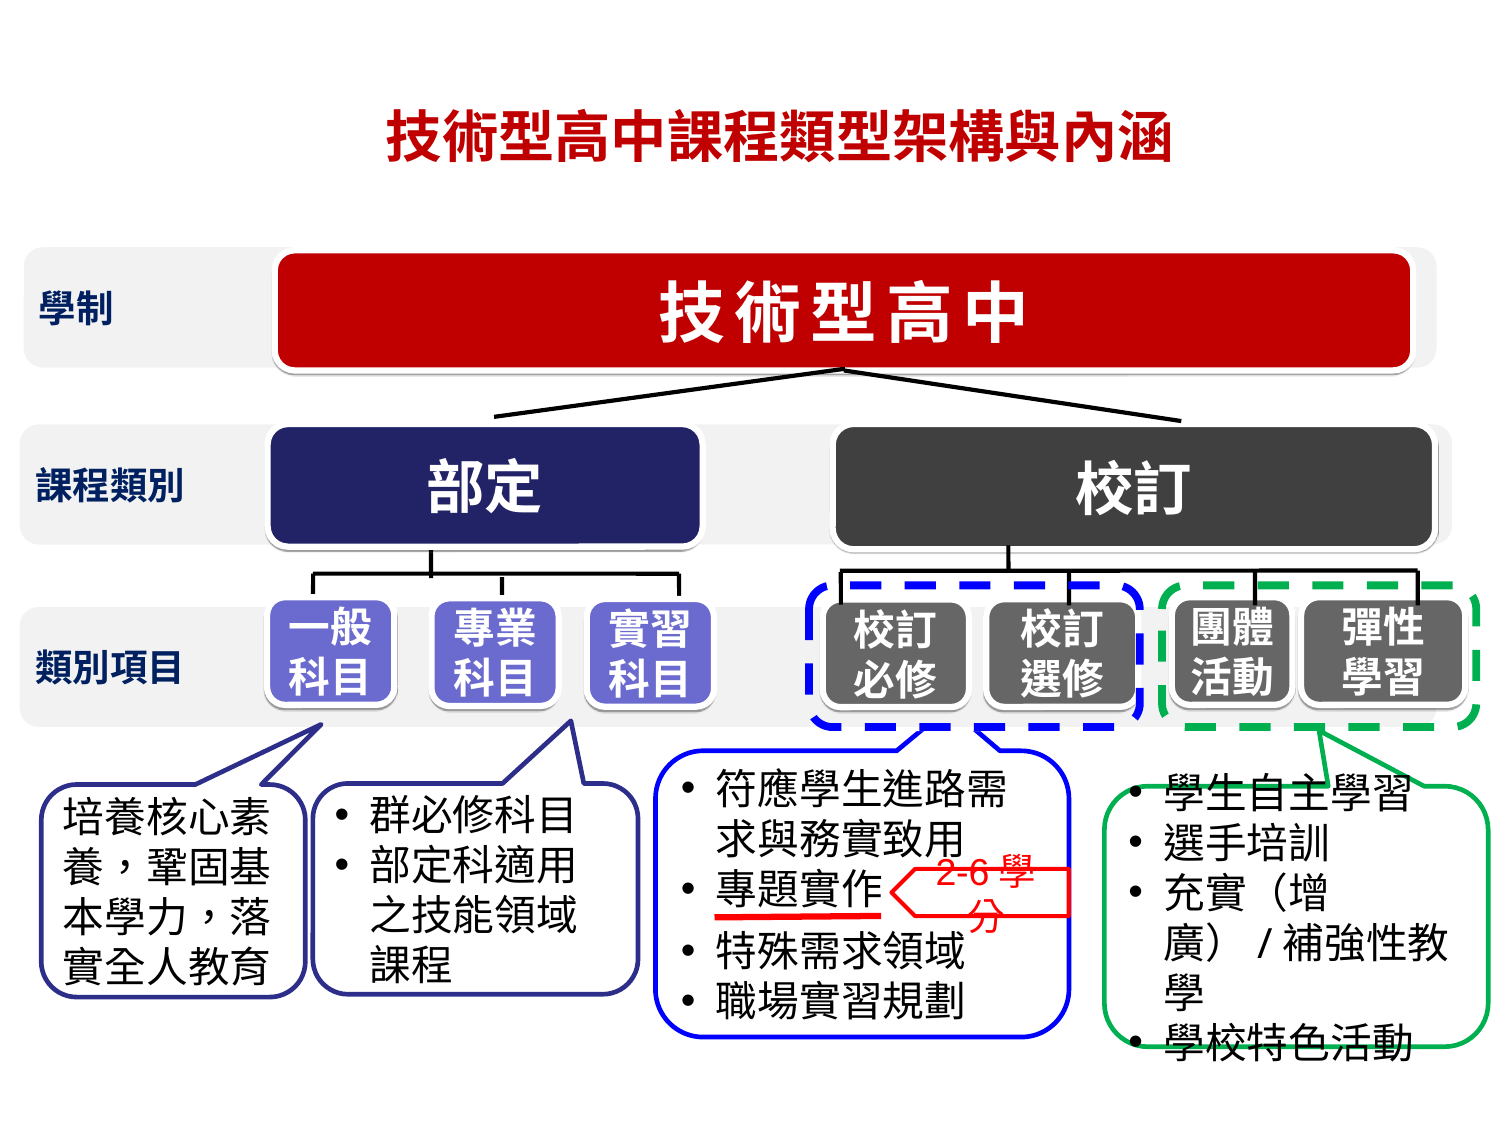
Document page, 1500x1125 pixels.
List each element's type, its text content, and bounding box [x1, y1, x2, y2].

text_box 群必修科目 部定科適用之技能領域課程 [312, 720, 639, 995]
text_box 實習科目 [586, 598, 715, 707]
text_box 技術型高中課程類型架構與內涵 [58, 89, 1424, 176]
text_box 2-6學分 [974, 871, 984, 883]
text_box 團體活動 [1171, 597, 1293, 705]
text_box 校訂 [832, 423, 1436, 550]
text_box 學制 [21, 245, 1439, 370]
text_box 部定 [267, 424, 703, 547]
text_box 校訂 必修 [822, 599, 969, 708]
text_box 校訂 選修 [986, 599, 1139, 707]
text_box 專業科目 [431, 598, 559, 707]
text_box 技術型高中 [274, 250, 1414, 371]
text_box 彈性 學習 [1301, 597, 1466, 705]
text_box 培養核心素養，鞏固基本學力，落實全人教育 [41, 724, 322, 998]
text_box 課程類別 [1182, 422, 1455, 547]
text_box 課程類別 [17, 422, 1173, 547]
text_box 2-6學分 [891, 868, 1069, 917]
text_box 一般科目 [267, 597, 395, 705]
text_box 學生自主學習 選手培訓 充實（增廣）/補強性教學 學校特色活動 [1104, 730, 1489, 1047]
text_box 類別項目 [17, 604, 1439, 730]
text_box 符應學生進路需求與務實致用 專題實作 特殊需求領域 職場實習規劃 [655, 730, 1069, 1038]
